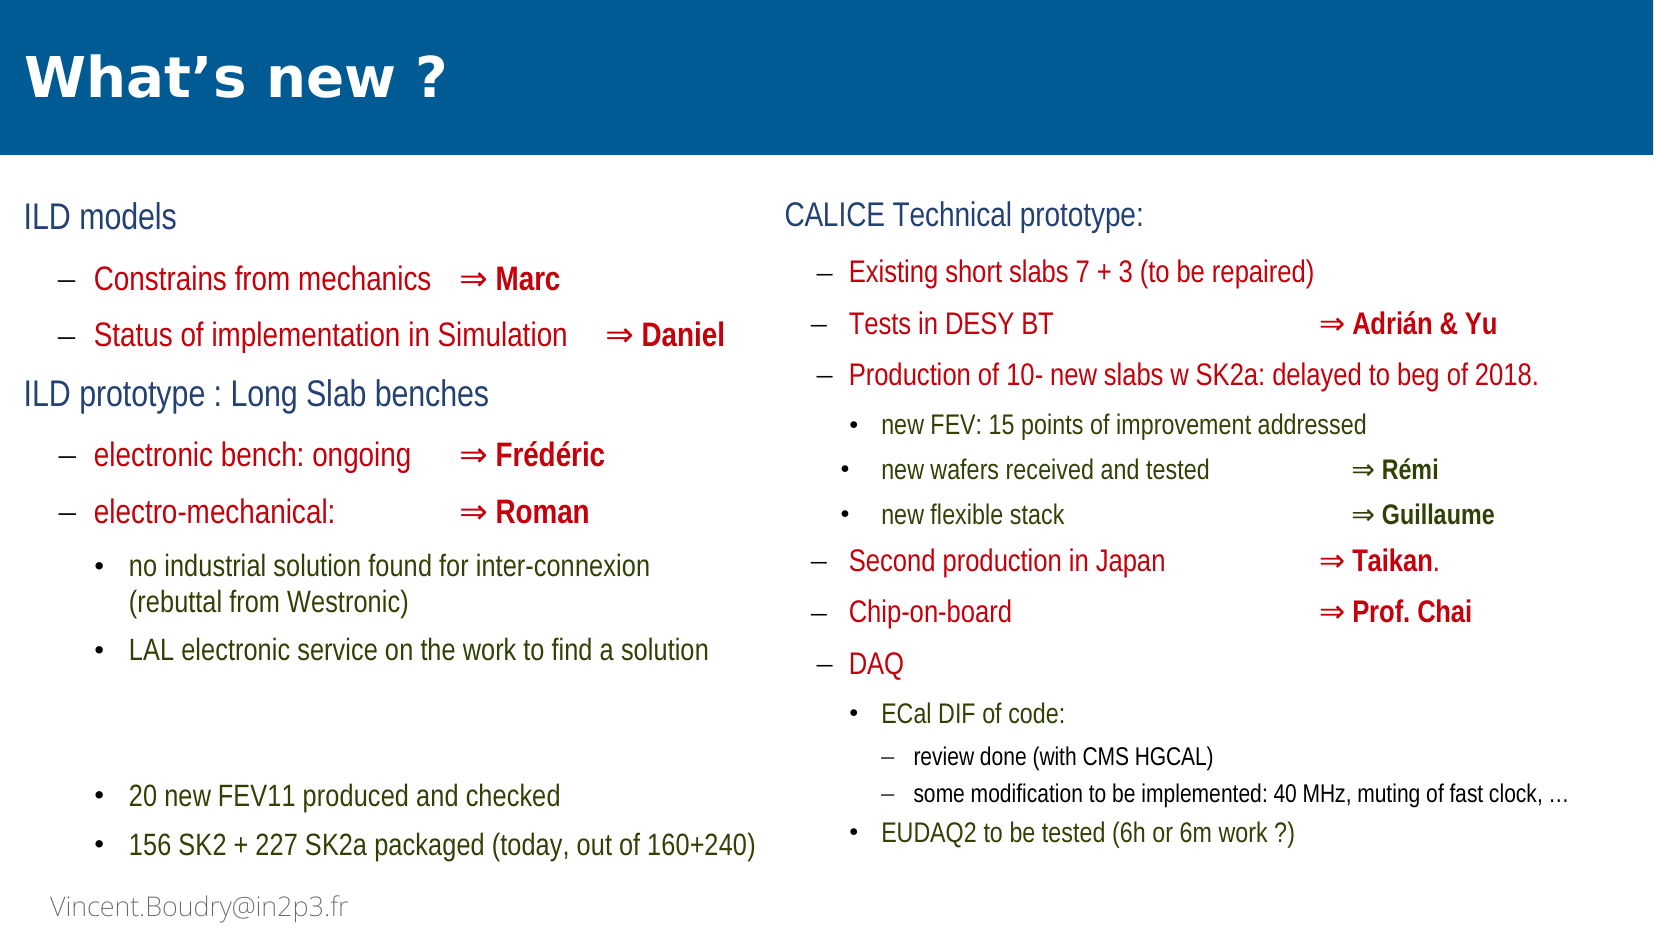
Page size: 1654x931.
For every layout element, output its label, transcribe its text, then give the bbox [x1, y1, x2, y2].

list ILD models Constrains from mechanics ⇒ Marc Status of implementation in Simulation ⇒ Daniel ILD prototype : Long Slab benches electronic bench: ongoing ⇒ Frédéric electro-mechanical: ⇒ Roman no industrial solution found for inter-connexion (rebuttal from Westronic) LAL electronic service on the work to find a solution 20 new FEV11 produced and checked 156 SK2 + 227 SK2a packaged (today, out of 160+240) [23, 195, 784, 867]
title What’s new ? [24, 12, 1635, 143]
list CALICE Technical prototype: Existing short slabs 7 + 3 (to be repaired) Tests in DESY BT ⇒ Adrián & Yu Production of 10- new slabs w SK2a: delayed to beg of 2018. new FEV: 15 points of improvement addressed new wafers received and tested ⇒ Rémi new flexible stack ⇒ Guillaume Second production in Japan ⇒ Taikan. Chip-on-board ⇒ Prof. Chai DAQ ECal DIF of code: review done (with CMS HGCAL) some modification to be implemented: 40 MHz, muting of fast clock, … EUDAQ2 to be tested (6h or 6m work ?) [784, 195, 1631, 867]
